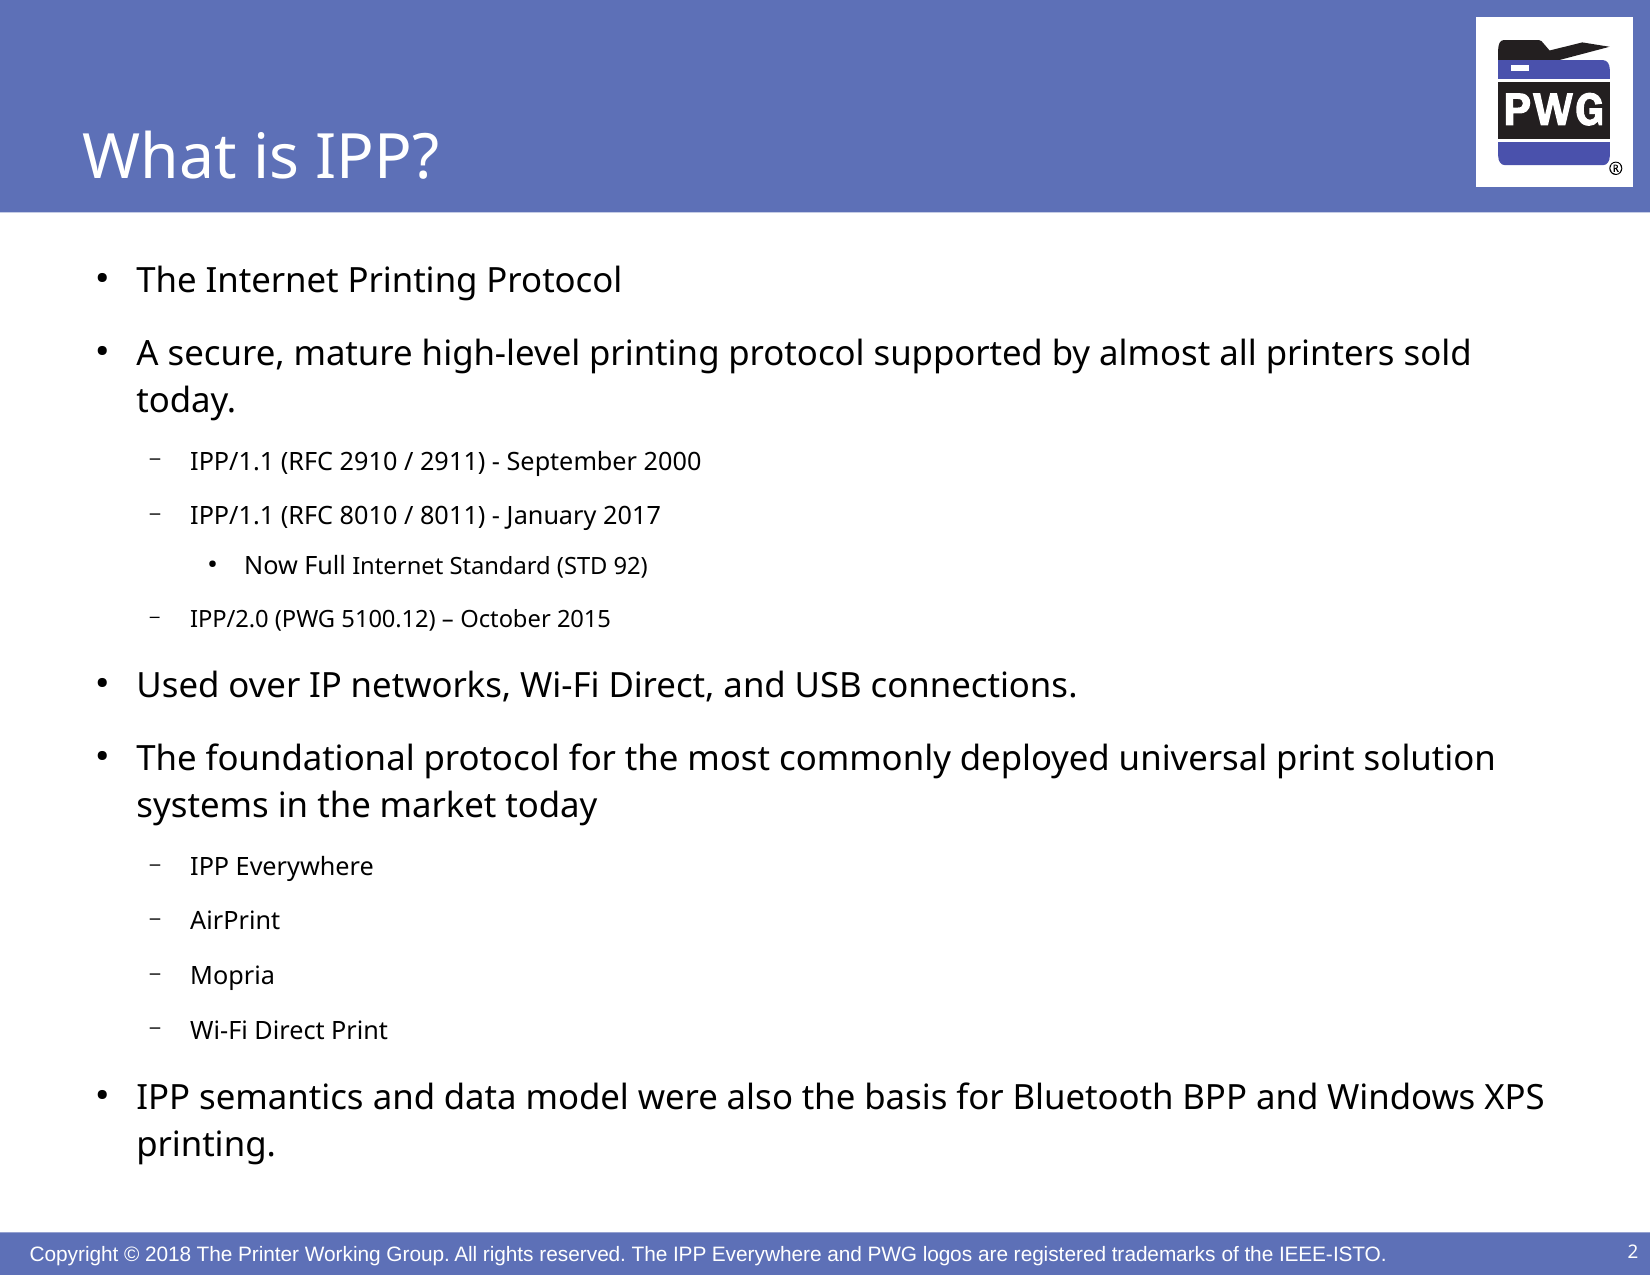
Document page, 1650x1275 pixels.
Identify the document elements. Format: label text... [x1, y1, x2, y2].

list The Internet Printing Protocol A secure, mature high-level printing protocol supported by almost all printers sold today. IPP/1.1 (RFC 2910 / 2911) - September 2000 IPP/1.1 (RFC 8010 / 8011) - January 2017 Now Full Internet Standard (STD 92) IPP/2.0 (PWG 5100.12) – October 2015 Used over IP networks, Wi-Fi Direct, and USB connections. The foundational protocol for the most commonly deployed universal print solution systems in the market today IPP Everywhere AirPrint Mopria Wi-Fi Direct Print IPP semantics and data model were also the basis for Bluetooth BPP and Windows XPS printing. [82, 254, 1568, 1171]
title What is IPP? [82, 8, 1449, 198]
